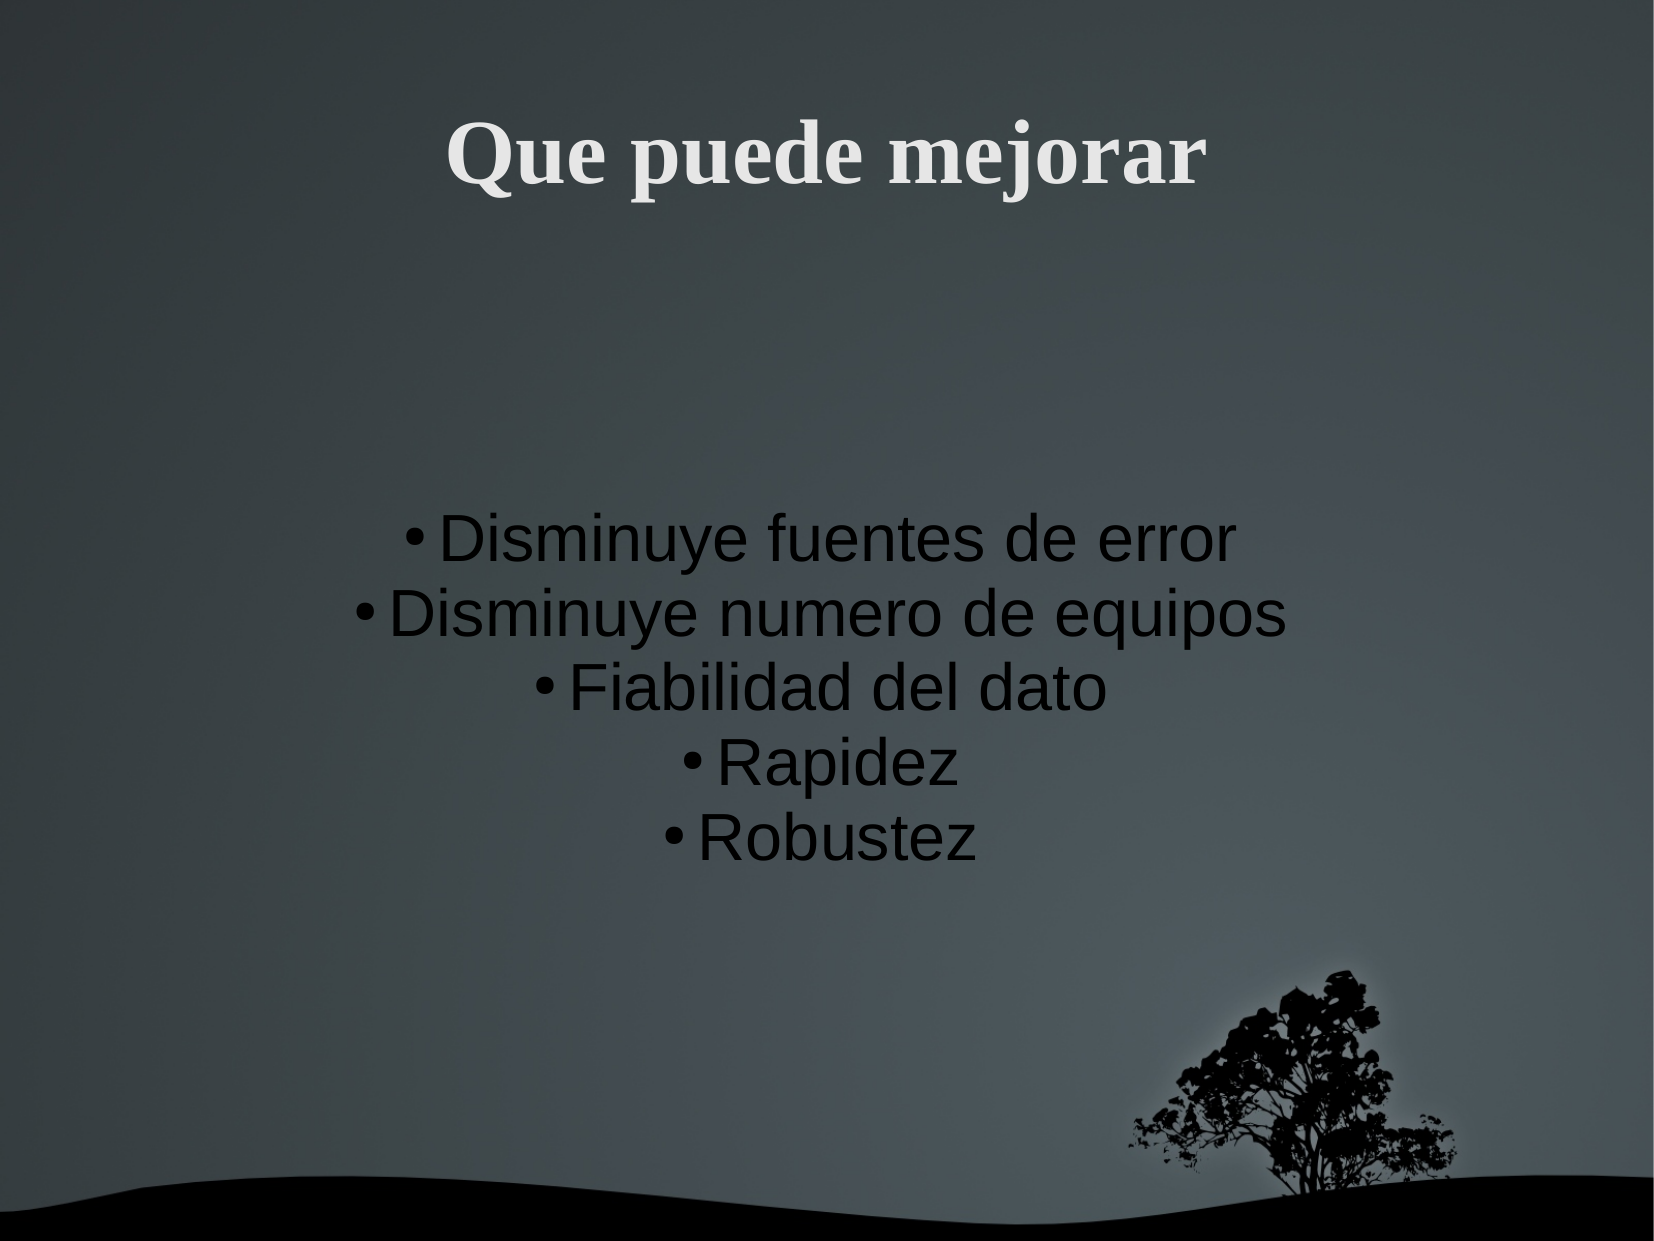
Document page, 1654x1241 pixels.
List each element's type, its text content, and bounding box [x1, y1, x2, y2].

picture [0, 0, 1654, 1241]
subtitle Disminuye fuentes de error Disminuye numero de equipos Fiabilidad del dato Rapidez Robustez [82, 278, 1571, 1097]
title Que puede mejorar [82, 49, 1571, 257]
